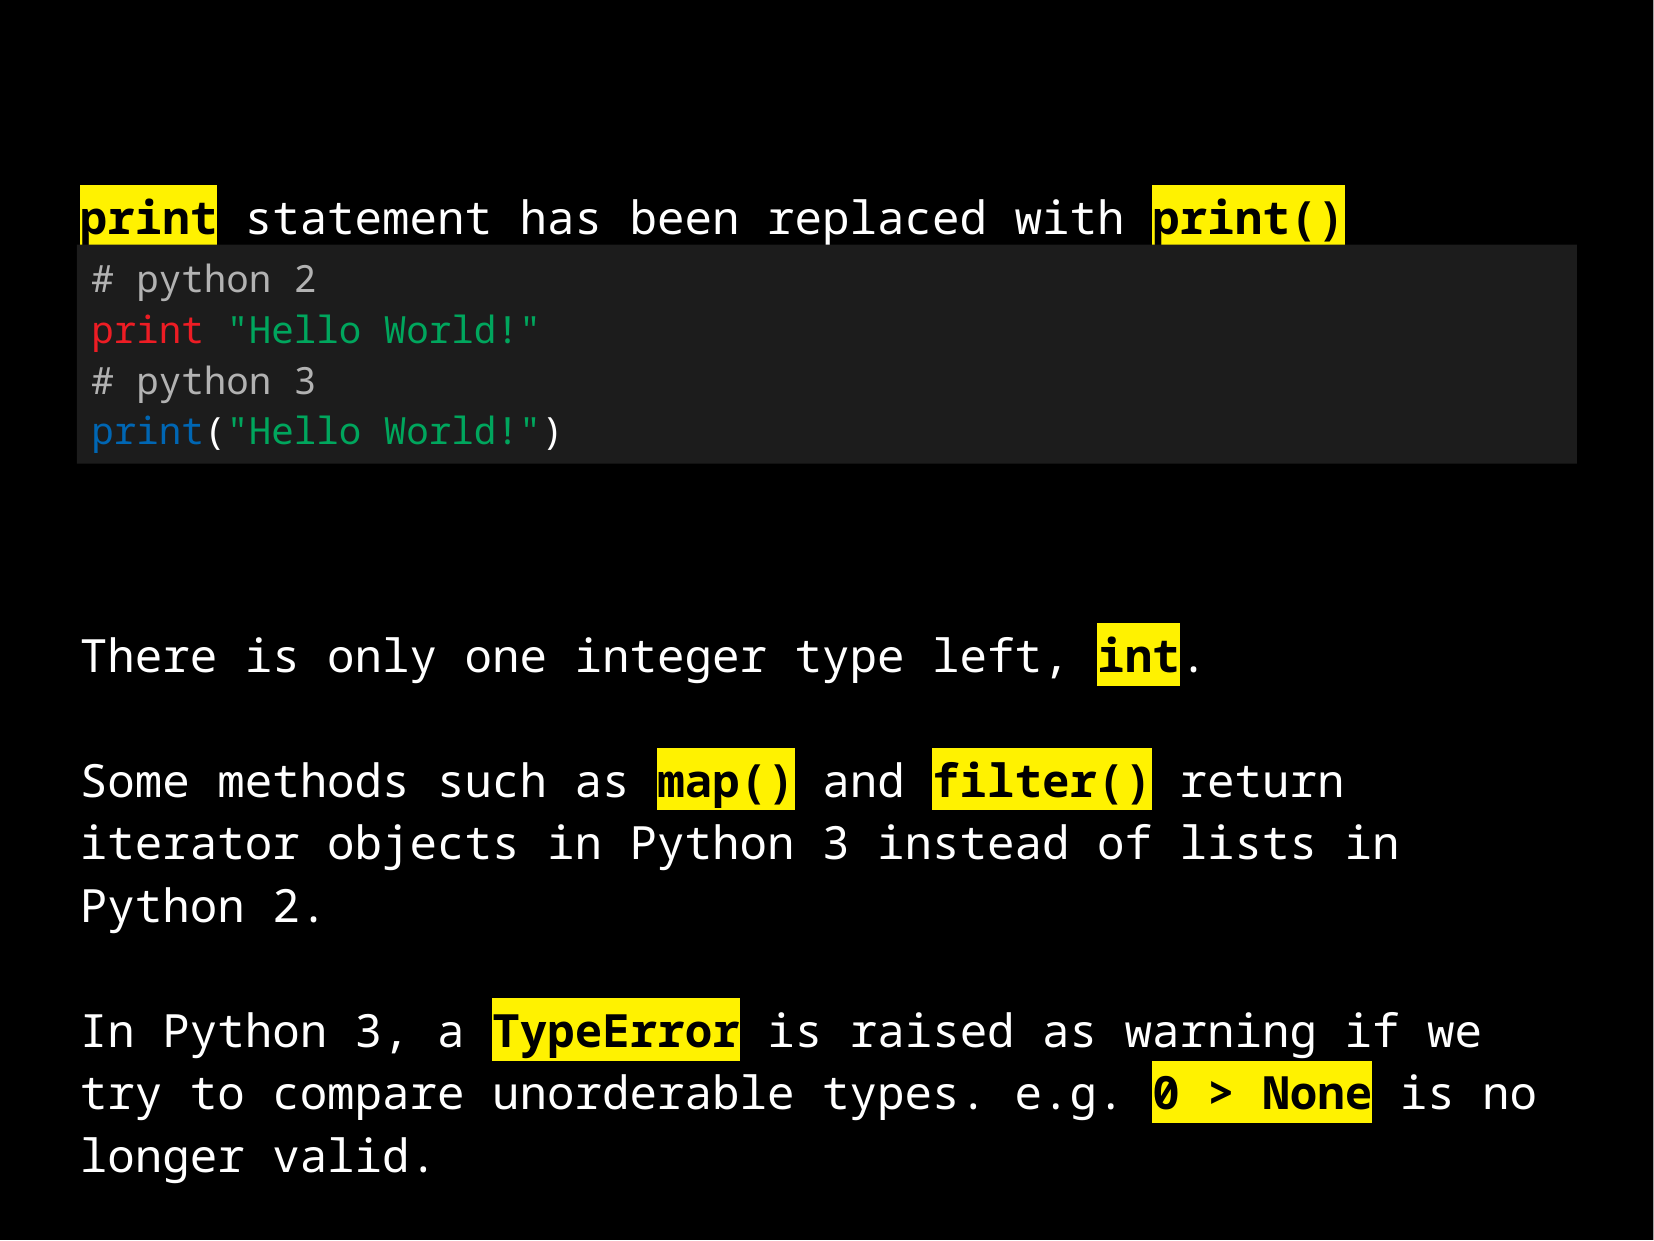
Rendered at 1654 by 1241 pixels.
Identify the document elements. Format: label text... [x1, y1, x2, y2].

text_box # python 2 print "Hello World!" # python 3 print("Hello World!") [76, 244, 1577, 413]
text_box print statement has been replaced with print() function. There is only one integer type left, int. Some methods such as map() and filter() return iterator objects in Python 3 instead of lists in Python 2. In Python 3, a TypeError is raised as warning if we try to compare unorderable types. e.g. 0 > None is no longer valid. Python 3 provides Unicode (utf-8) strings while Python 2 has ASCII str() types and separate unicode(). A new built-in string formatting method format() replaces the % string formatting operator. [64, 177, 1565, 1063]
